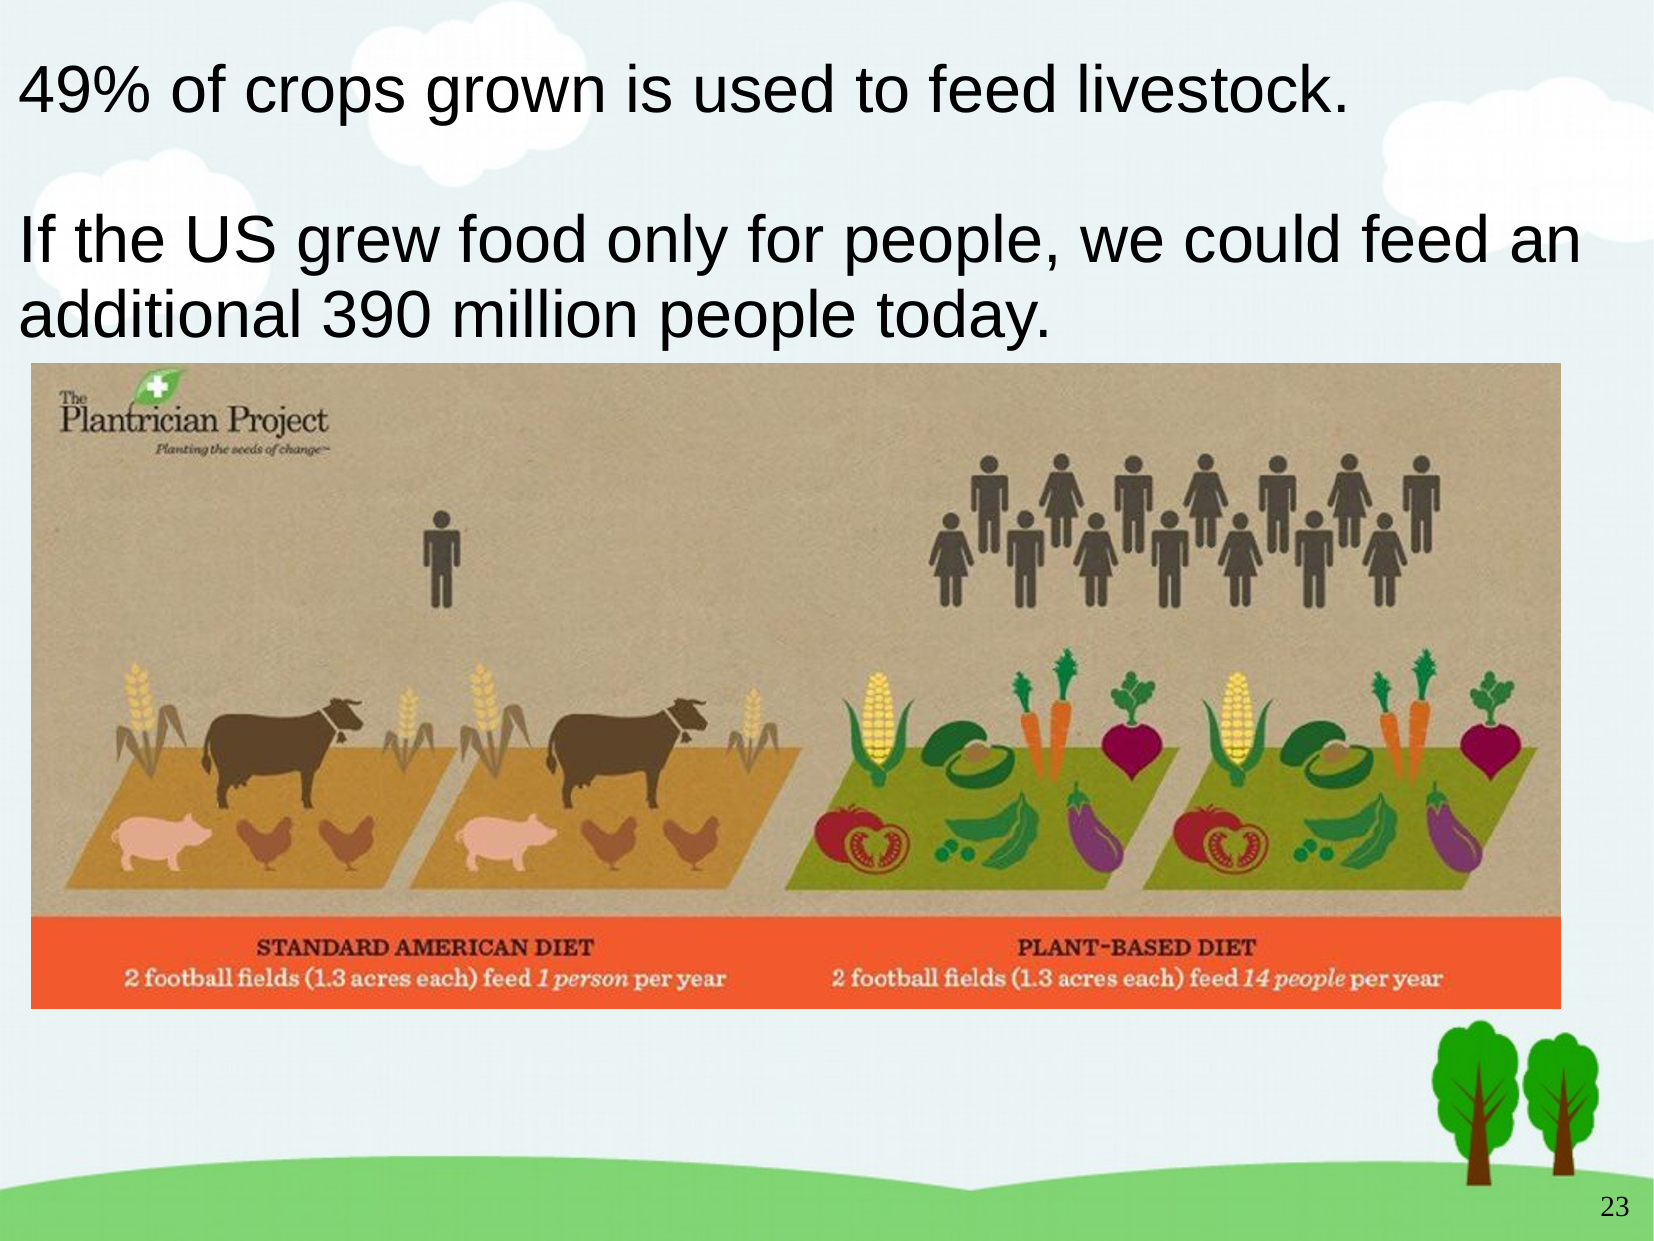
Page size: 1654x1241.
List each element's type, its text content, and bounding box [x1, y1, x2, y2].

text_box 49% of crops grown is used to feed livestock. If the US grew food only for people, we could feed an additional 390 million people today. [3, 45, 1654, 359]
picture [0, 0, 1654, 1241]
